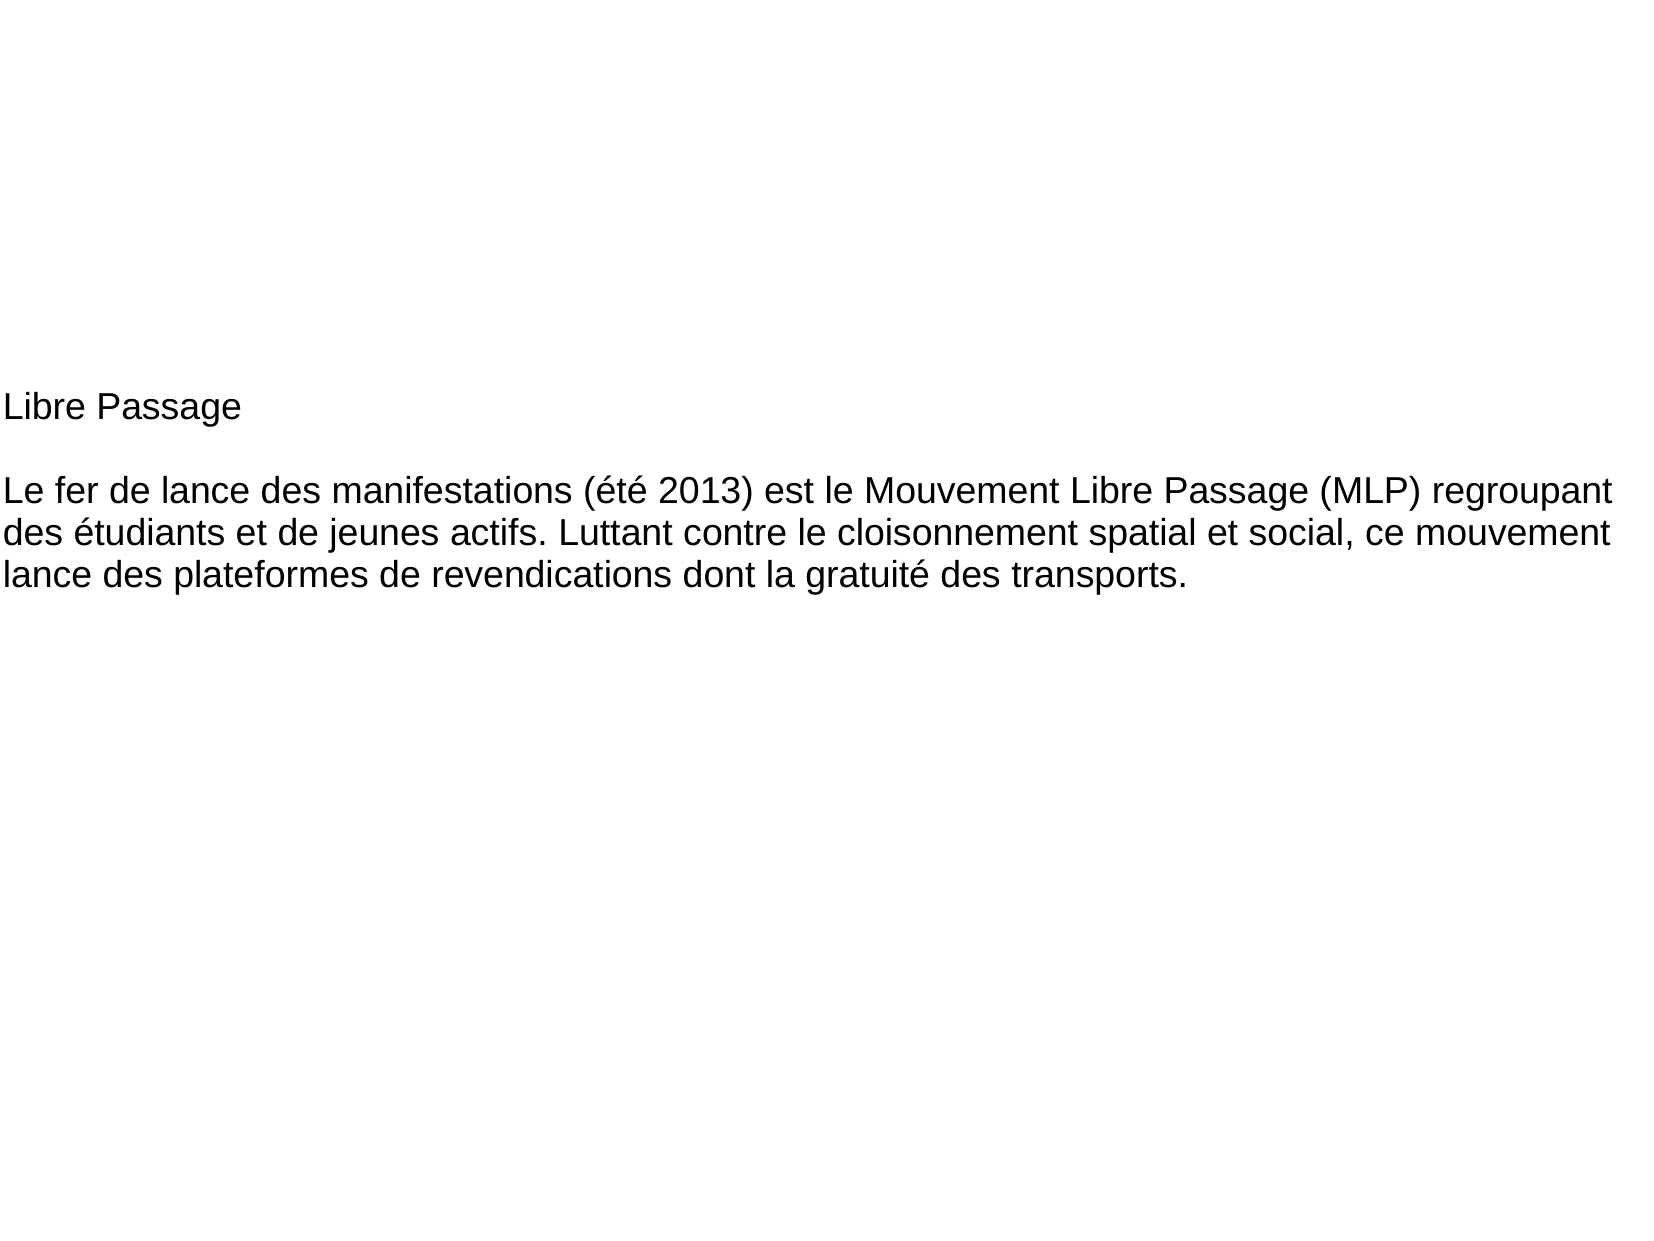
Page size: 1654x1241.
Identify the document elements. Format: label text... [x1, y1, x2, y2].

text_box Libre Passage Le fer de lance des manifestations (été 2013) est le Mouvement Libre Passage (MLP) regroupant des étudiants et de jeunes actifs. Luttant contre le cloisonnement spatial et social, ce mouvement lance des plateformes de revendications dont la gratuité des transports. [0, 377, 1654, 604]
